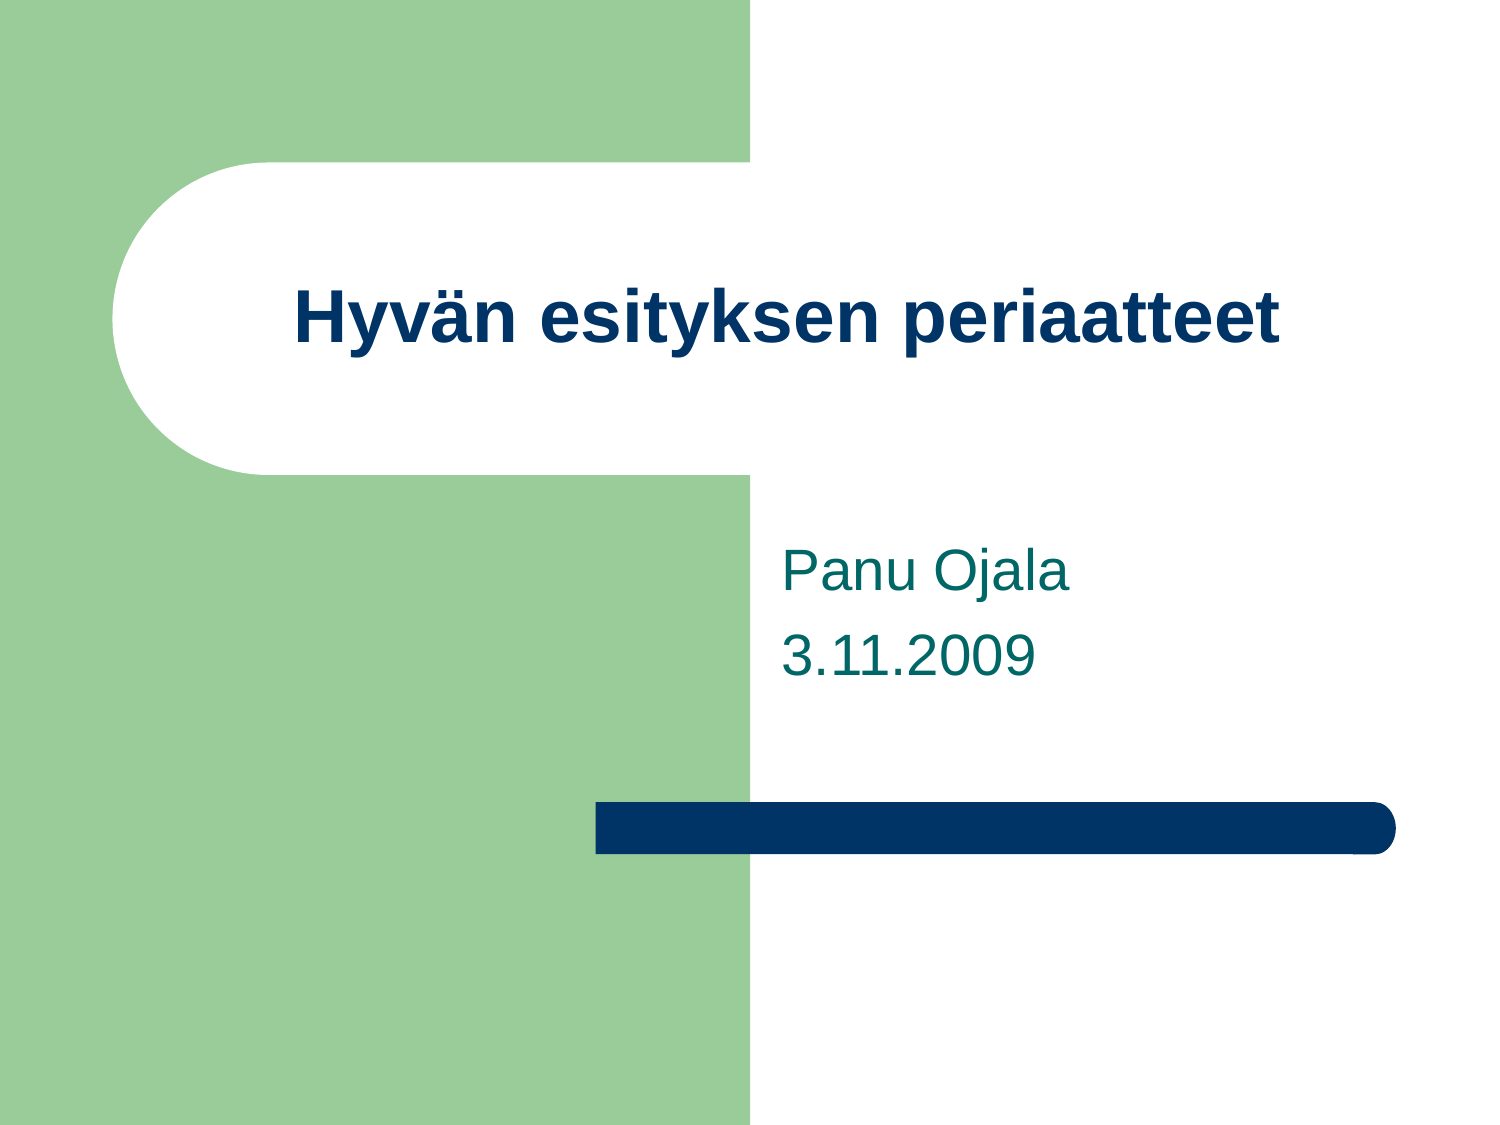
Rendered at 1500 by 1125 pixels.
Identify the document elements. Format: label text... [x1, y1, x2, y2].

title Hyvän esityksen periaatteet [112, 162, 1463, 475]
subtitle Panu Ojala 3.11.2009 [766, 480, 1426, 780]
